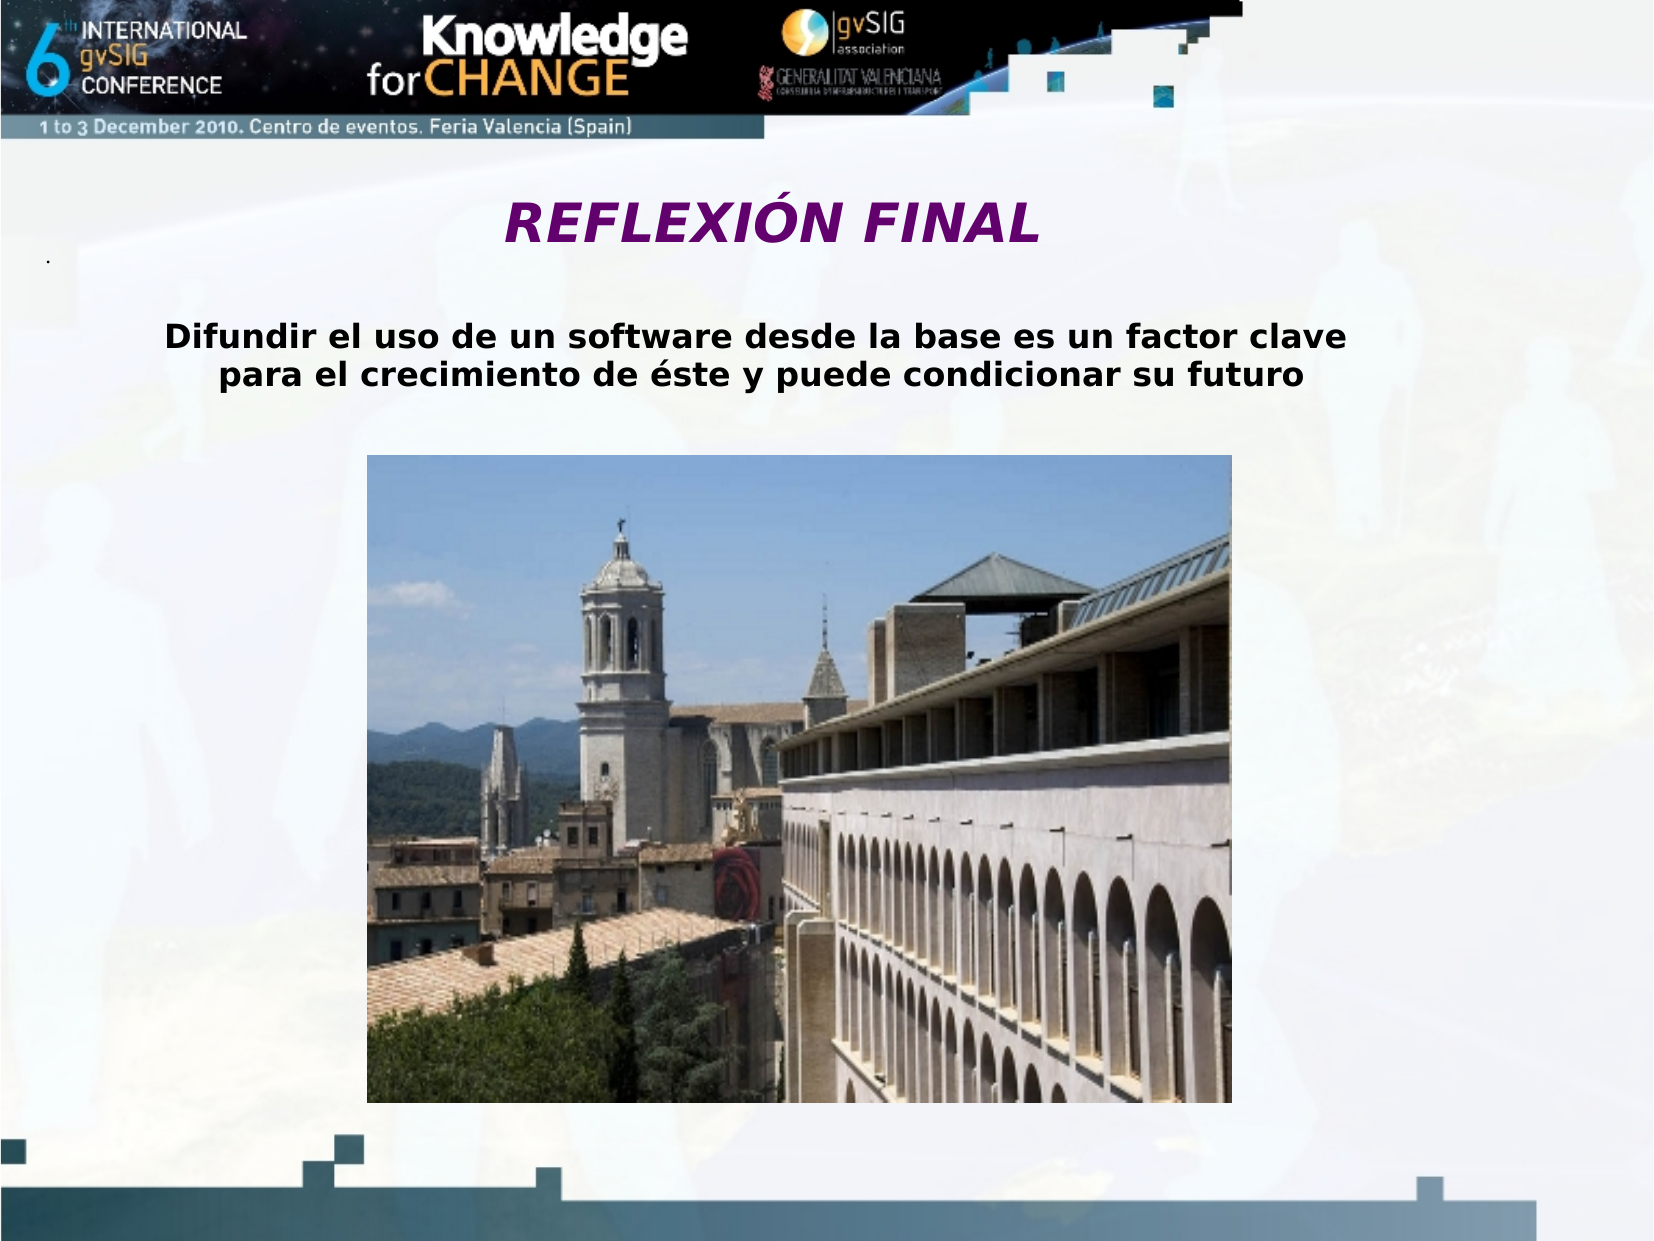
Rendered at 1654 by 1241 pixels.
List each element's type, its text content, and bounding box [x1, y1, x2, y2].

text_box Difundir el uso de un software desde la base es un factor clave para el crecimiento de éste y puede condicionar su futuro [149, 309, 1488, 507]
text_box REFLEXIÓN FINAL [489, 184, 1117, 276]
text_box . [30, 236, 70, 284]
picture [0, 0, 1654, 1241]
